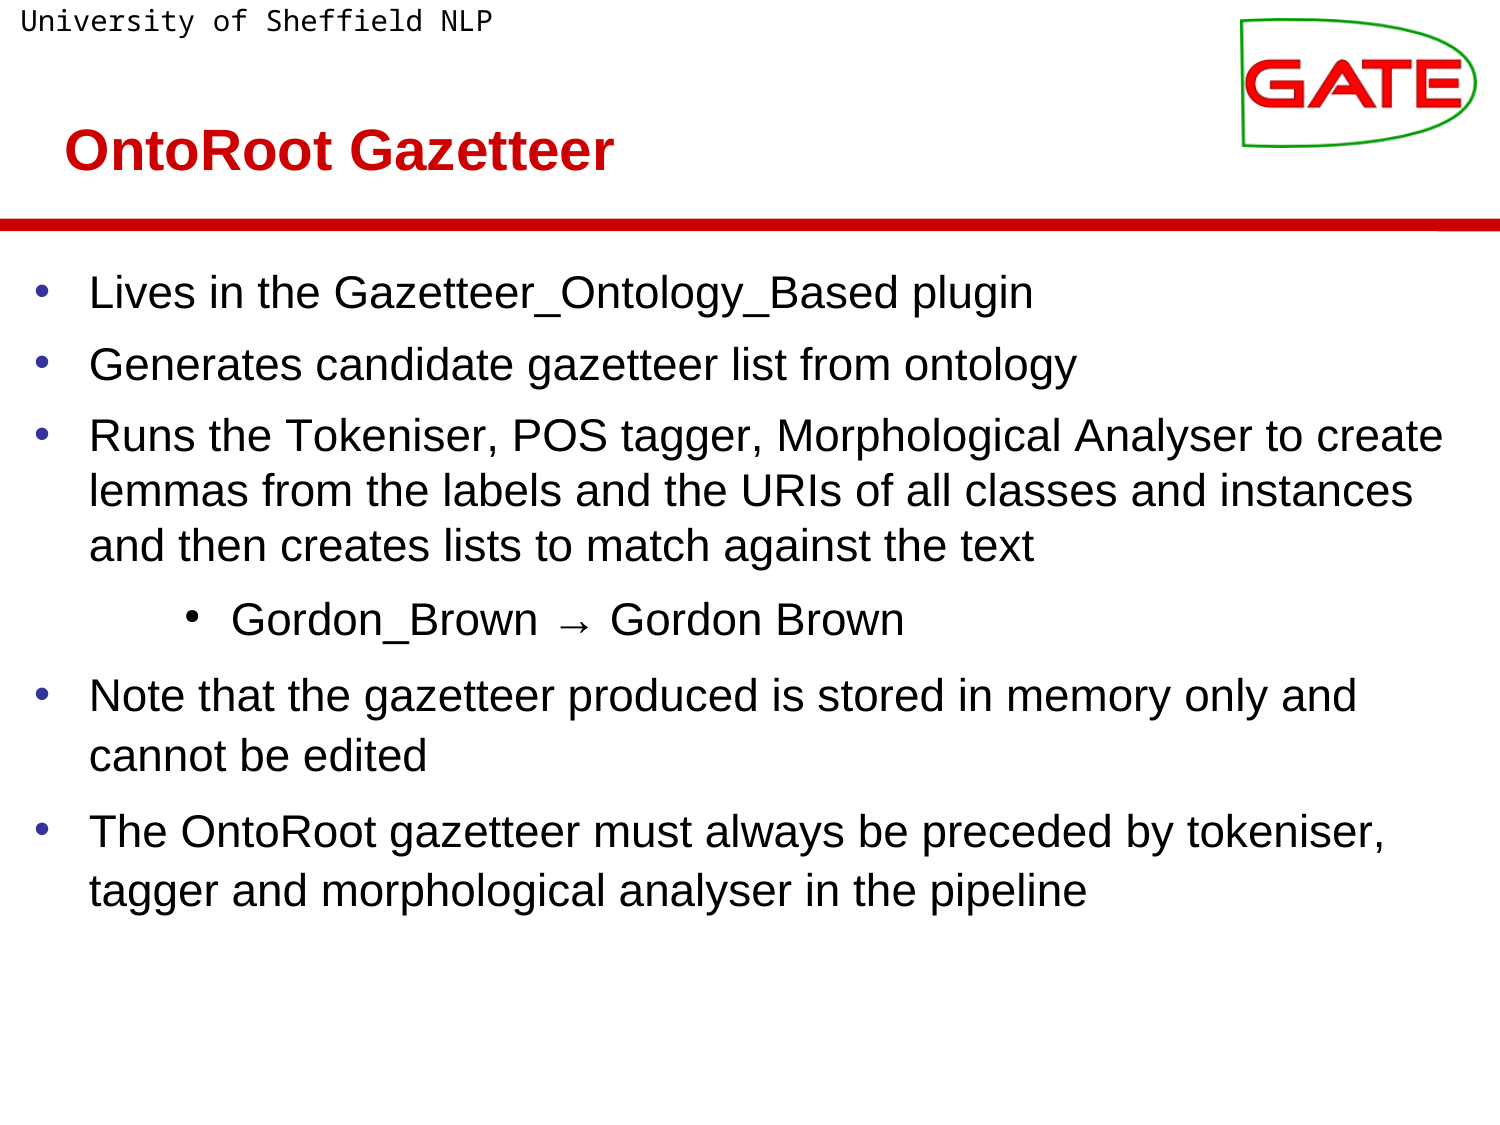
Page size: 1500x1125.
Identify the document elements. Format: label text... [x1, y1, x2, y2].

list Lives in the Gazetteer_Ontology_Based plugin Generates candidate gazetteer list from ontology Runs the Tokeniser, POS tagger, Morphological Analyser to create lemmas from the labels and the URIs of all classes and instances and then creates lists to match against the text Gordon_Brown → Gordon Brown Note that the gazetteer produced is stored in memory only and cannot be edited The OntoRoot gazetteer must always be preceded by tokeniser, tagger and morphological analyser in the pipeline [19, 255, 1500, 1125]
title OntoRoot Gazetteer [50, 53, 970, 241]
picture [1240, 18, 1477, 148]
